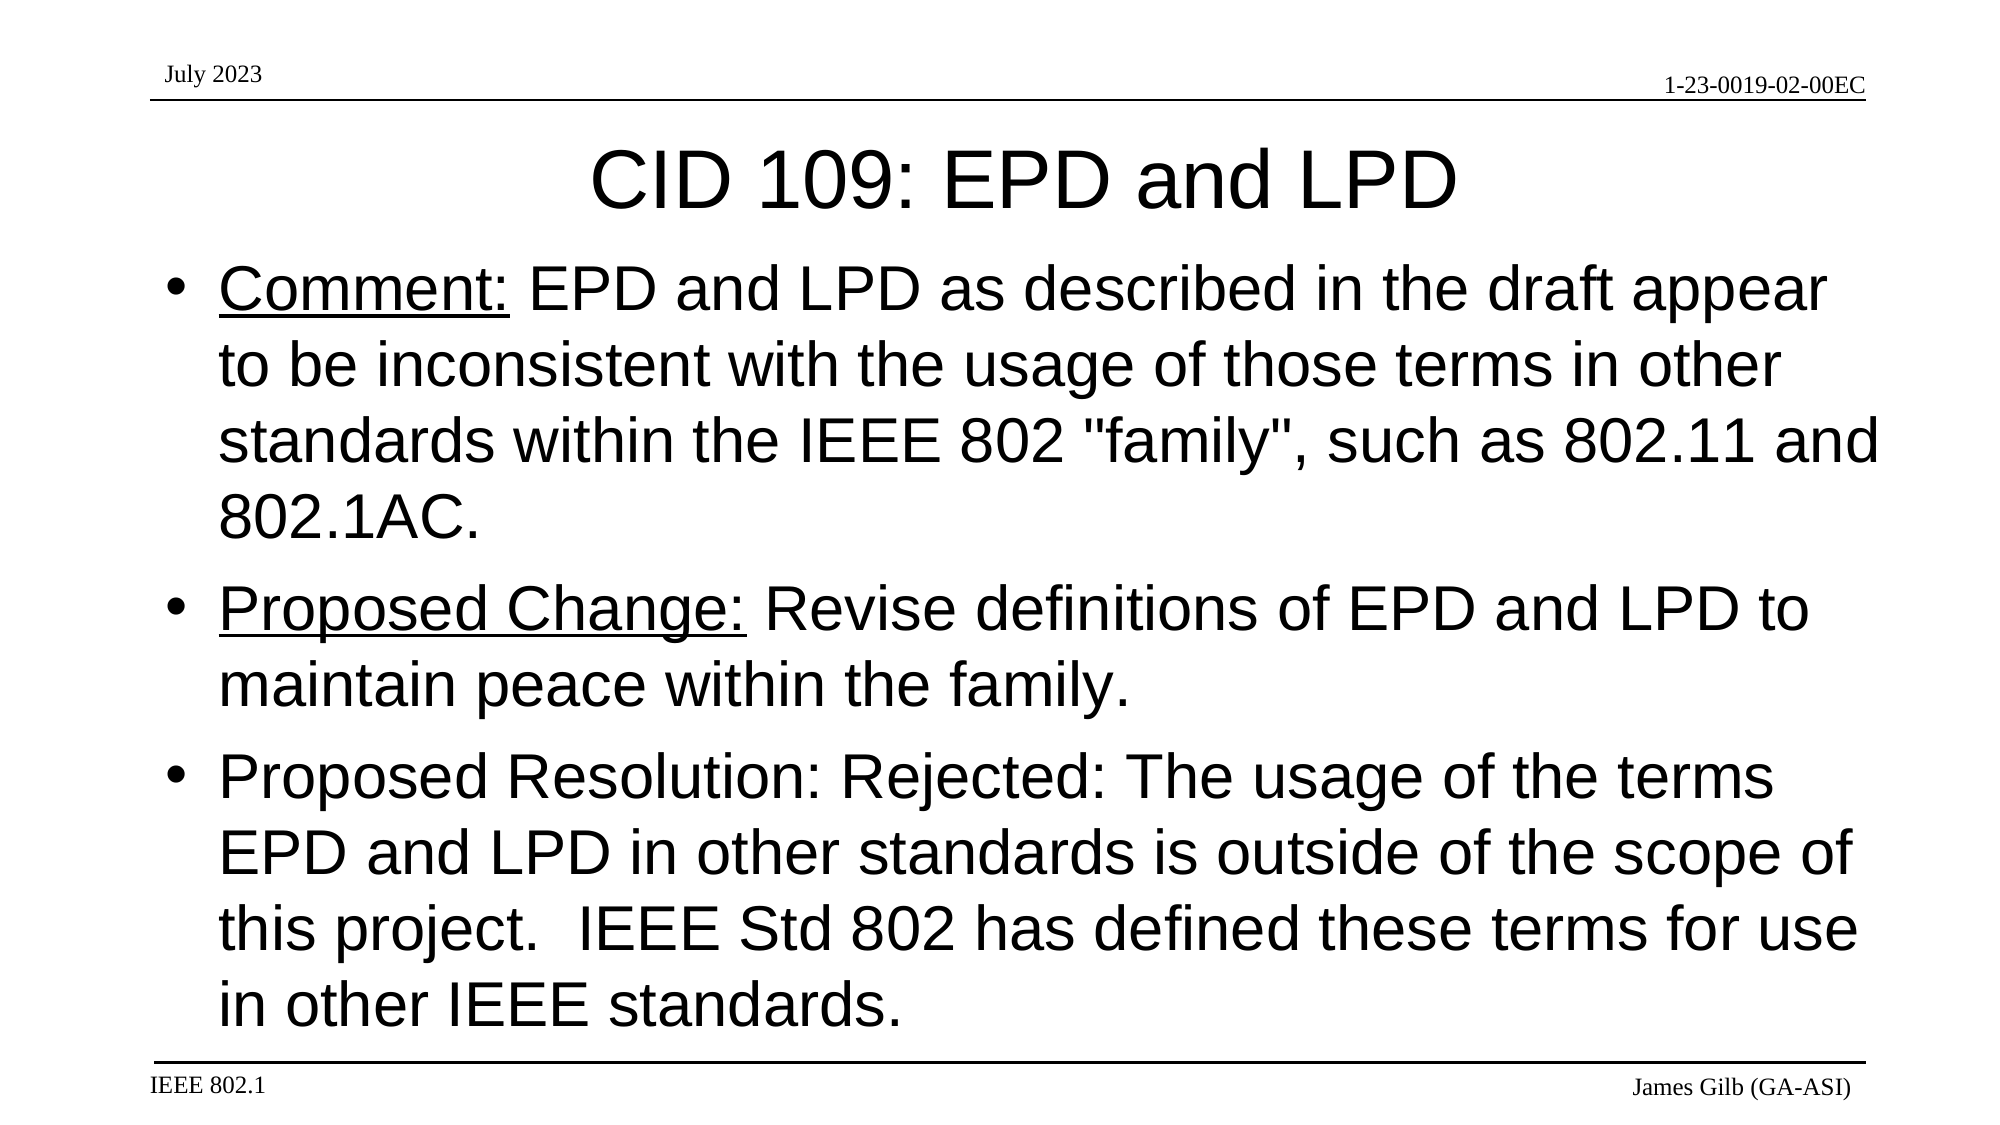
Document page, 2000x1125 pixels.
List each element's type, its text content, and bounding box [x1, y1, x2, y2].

title CID 109: EPD and LPD [149, 112, 1900, 238]
list Comment: EPD and LPD as described in the draft appear to be inconsistent with the usage of those terms in other standards within the IEEE 802 "family", such as 802.11 and 802.1AC. Proposed Change: Revise definitions of EPD and LPD to maintain peace within the family. Proposed Resolution: Rejected: The usage of the terms EPD and LPD in other standards is outside of the scope of this project. IEEE Std 802 has defined these terms for use in other IEEE standards. [150, 239, 1900, 1051]
